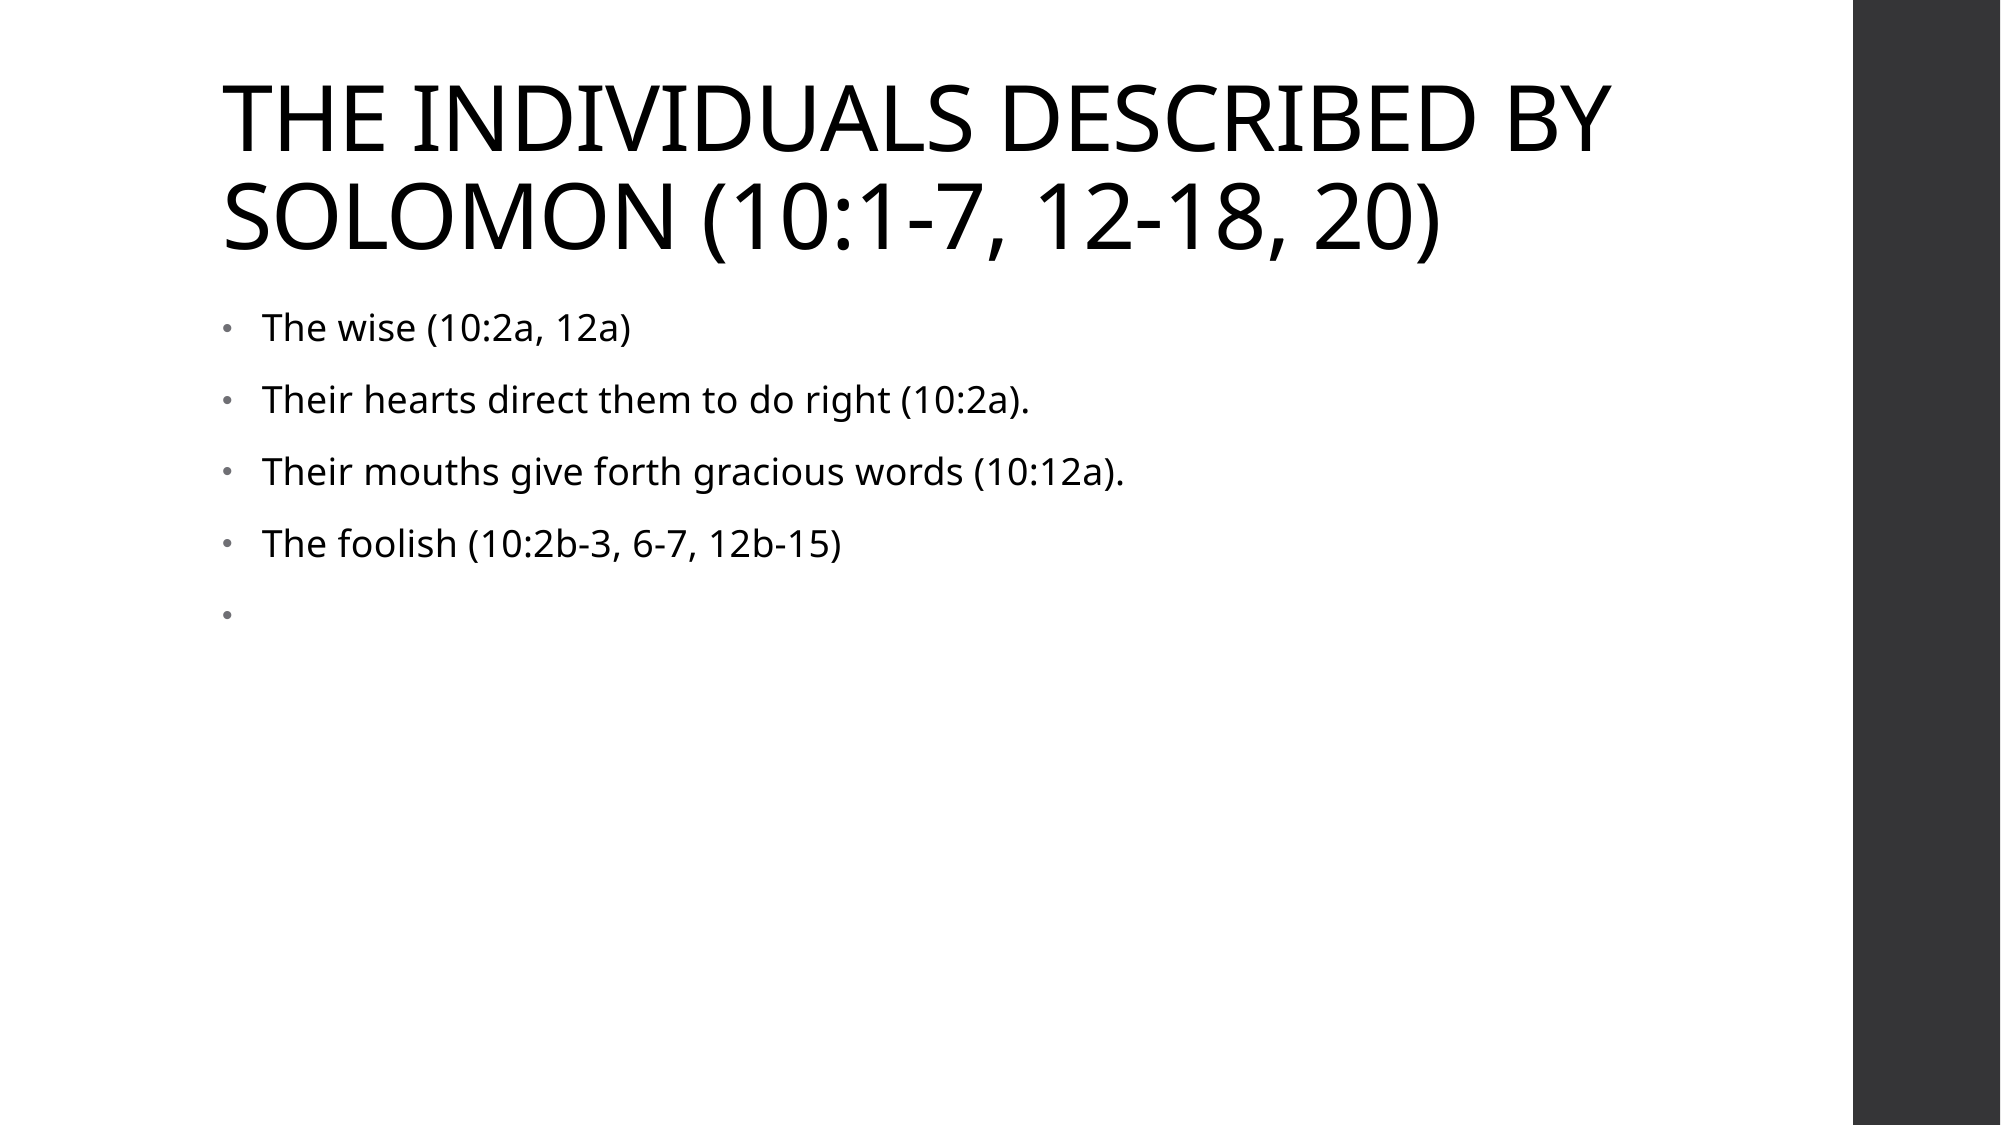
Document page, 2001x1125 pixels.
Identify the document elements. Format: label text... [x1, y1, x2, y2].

title THE INDIVIDUALS DESCRIBED BY SOLOMON (10:1-7, 12-18, 20) [206, 60, 1797, 278]
list The wise (10:2a, 12a) Their hearts direct them to do right (10:2a). Their mouths give forth gracious words (10:12a). The foolish (10:2b-3, 6-7, 12b-15) [206, 299, 1617, 1014]
